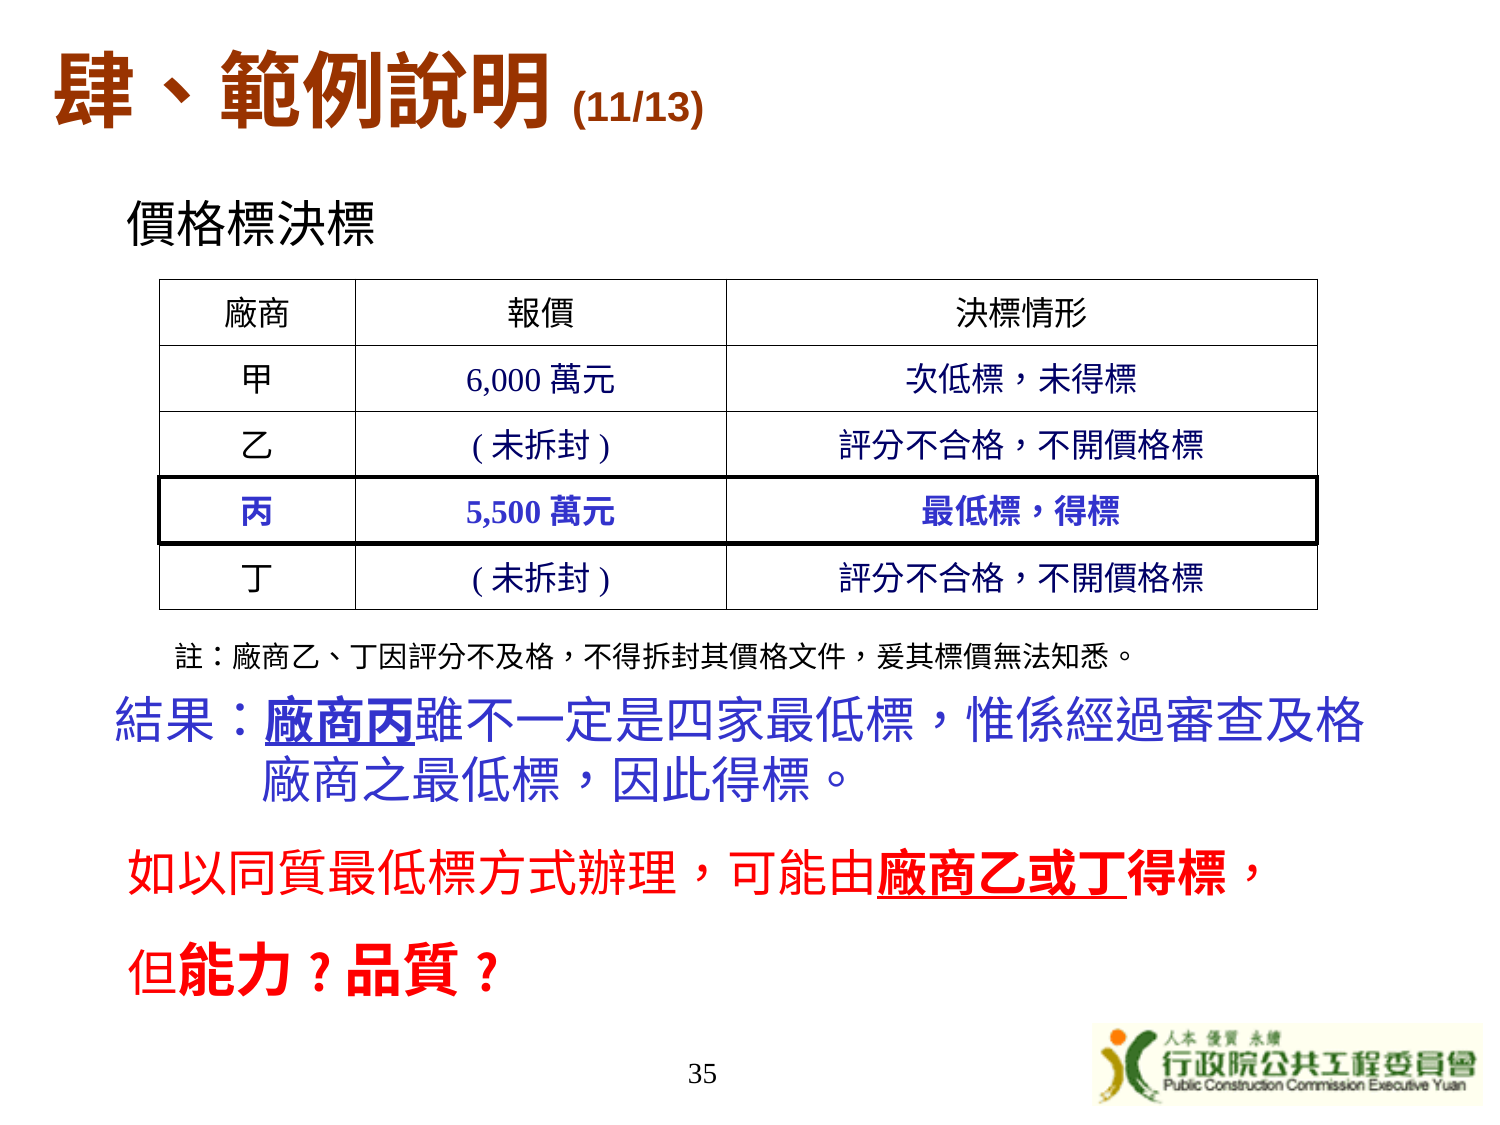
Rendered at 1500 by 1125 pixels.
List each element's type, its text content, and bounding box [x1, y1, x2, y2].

table_cell (未拆封) [356, 546, 726, 609]
title 肆、範例說明(11/13) [37, 25, 1461, 152]
table_cell 評分不合格，不開價格標 [727, 412, 1317, 475]
text_box 如以同質最低標方式辦理，可能由廠商乙或丁得標， 但能力?品質? [112, 834, 1412, 1011]
table_header 報價 [356, 280, 726, 345]
table_cell 6,000萬元 [356, 346, 726, 411]
table_cell 次低標，未得標 [727, 346, 1317, 411]
table_cell (未拆封) [356, 412, 726, 475]
text_box 結果：廠商丙雖不一定是四家最低標，惟係經過審查及格廠商之最低標，因此得標。 [100, 680, 1424, 817]
table_header 決標情形 [727, 280, 1317, 345]
table_cell 丁 [160, 546, 355, 609]
table_cell 丙 [161, 479, 355, 541]
table_cell 評分不合格，不開價格標 [727, 546, 1317, 609]
table_cell 甲 [160, 346, 355, 411]
text_box <編號> [643, 1046, 762, 1098]
text_box 註：廠商乙、丁因評分不及格，不得拆封其價格文件，爰其標價無法知悉。 [159, 609, 1329, 686]
table_header 廠商 [160, 280, 355, 345]
table_cell 乙 [160, 412, 355, 475]
table_cell 5,500萬元 [356, 479, 726, 541]
picture [1092, 1023, 1483, 1106]
text_box 價格標決標 [112, 184, 1424, 261]
table_cell 最低標，得標 [727, 479, 1315, 541]
